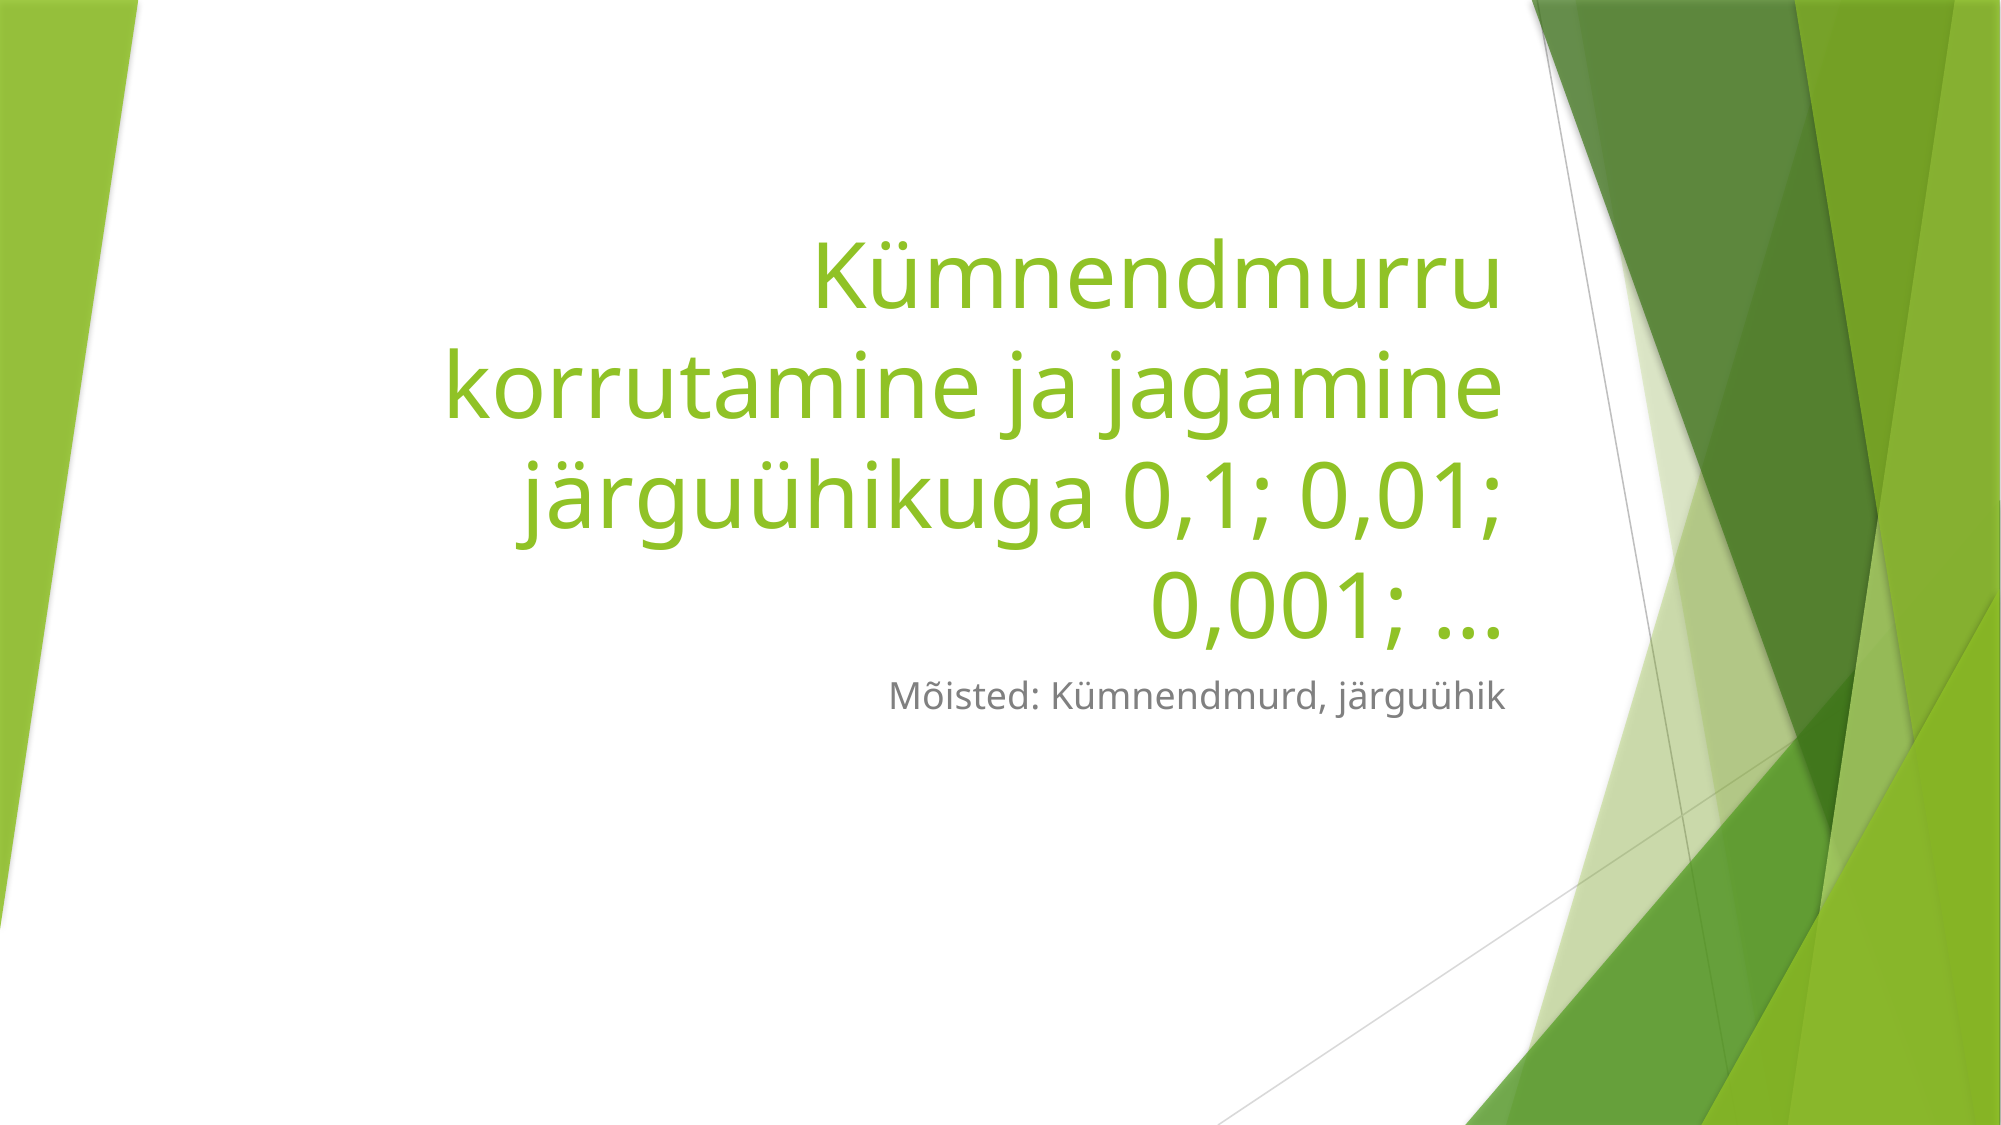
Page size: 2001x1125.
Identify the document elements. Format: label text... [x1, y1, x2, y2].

title Kümnendmurru korrutamine ja jagamine järguühikuga 0,1; 0,01; 0,001; ... [247, 394, 1522, 664]
subtitle Mõisted: Kümnendmurd, järguühik [247, 664, 1522, 845]
